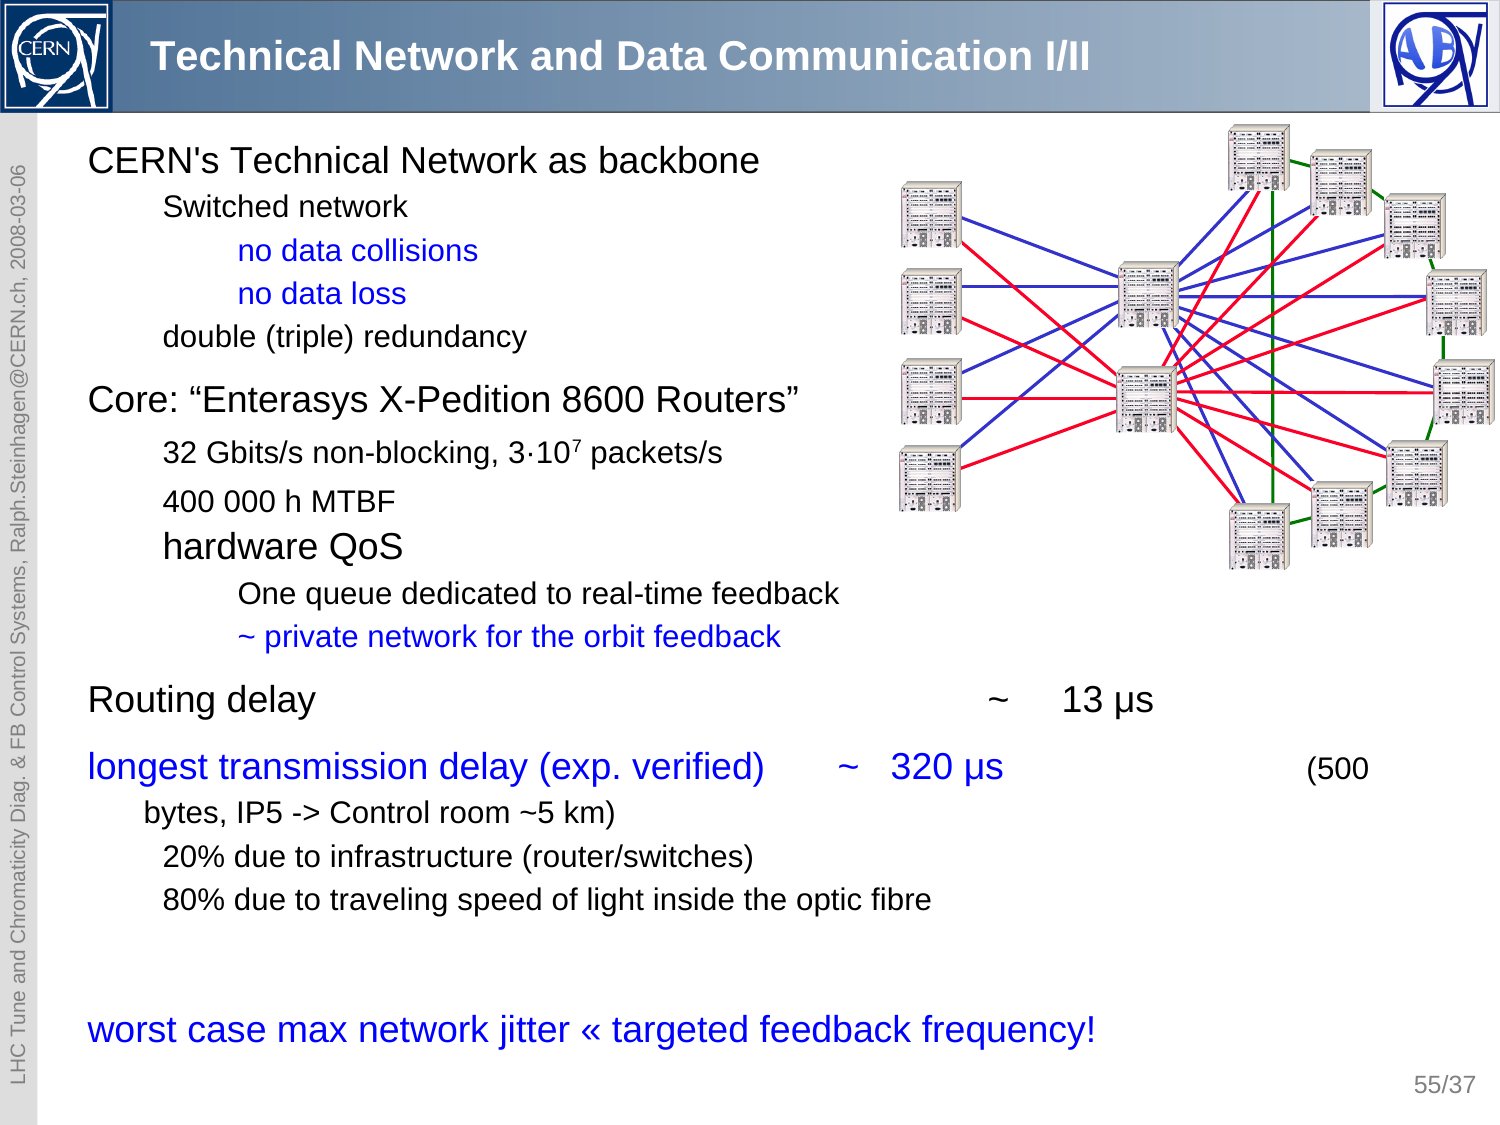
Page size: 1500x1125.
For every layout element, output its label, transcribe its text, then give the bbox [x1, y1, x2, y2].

picture [1438, 440, 1448, 507]
picture [1438, 359, 1495, 425]
picture [1438, 193, 1446, 259]
picture [1382, 1, 1489, 108]
list CERN's Technical Network as backbone Switched network no data collisions no data loss double (triple) redundancy Core: “Enterasys X-Pedition 8600 Routers” 32 Gbits/s non-blocking, 3·107 packets/s 400 000 h MTBF hardware QoS One queue dedicated to real-time feedback ~ private network for the orbit feedback Routing delay ~ 13 μs longest transmission delay (exp. verified) ~ 320 μs (500 bytes, IP5 -> Control room ~5 km) 20% due to infrastructure (router/switches) 80% due to traveling speed of light inside the optic fibre worst case max network jitter « targeted feedback frequency! [87, 137, 1438, 1073]
picture [1438, 269, 1487, 336]
picture [1228, 124, 1290, 137]
title Technical Network and Data Communication I/II [150, 0, 1201, 113]
picture [0, 0, 113, 113]
